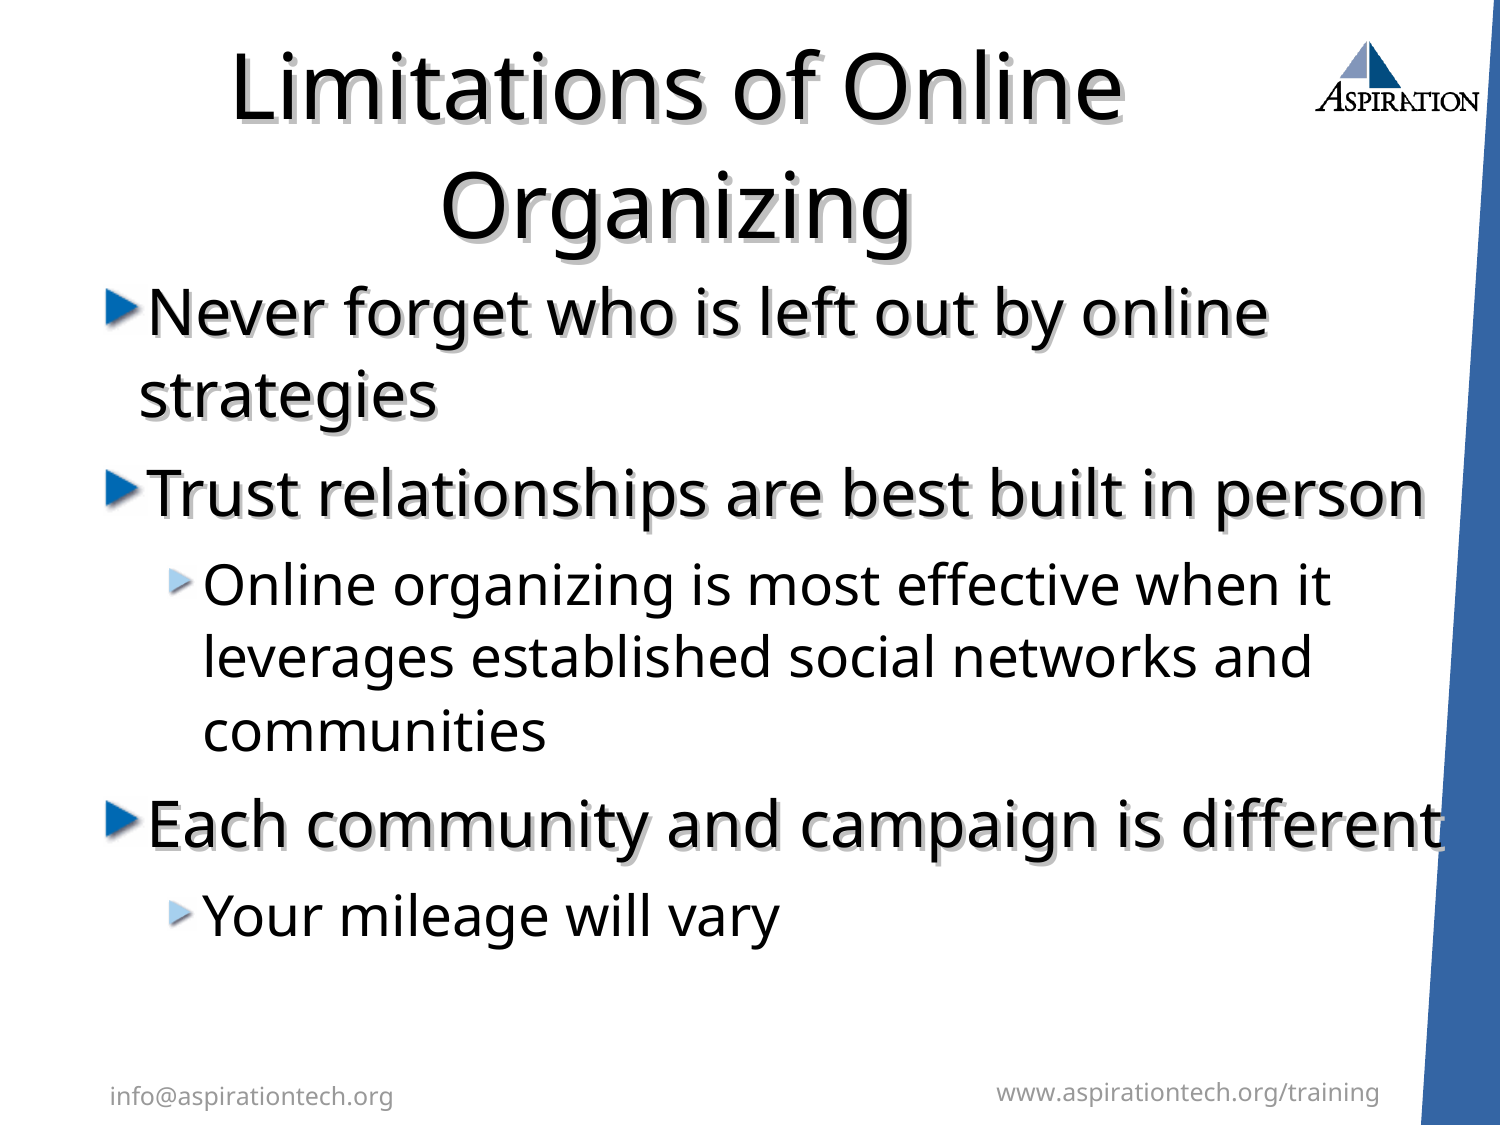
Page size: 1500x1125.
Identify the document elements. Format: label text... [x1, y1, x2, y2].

title Limitations of Online Organizing [49, 45, 1305, 231]
picture [1315, 41, 1480, 120]
list Never forget who is left out by online strategies Trust relationships are best built in person Online organizing is most effective when it leverages established social networks and communities Each community and campaign is different Your mileage will vary [49, 266, 1447, 975]
